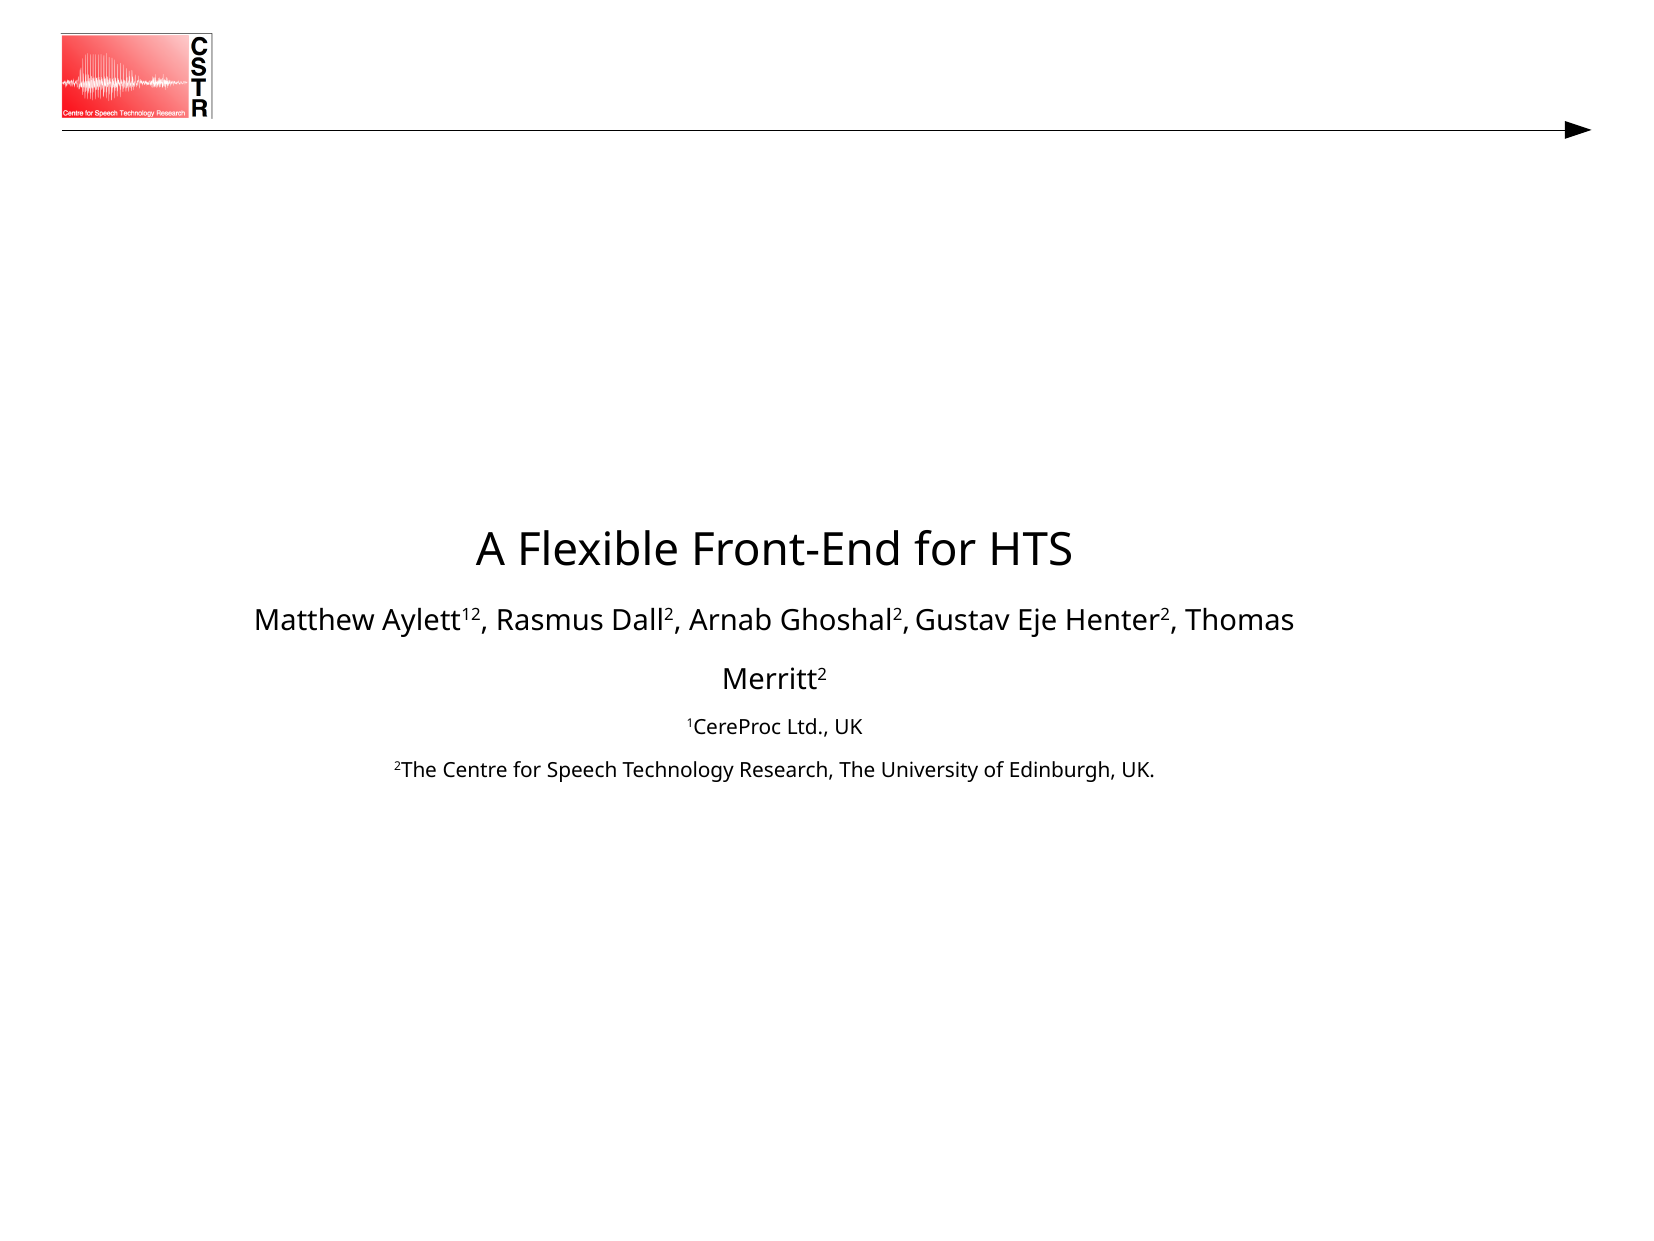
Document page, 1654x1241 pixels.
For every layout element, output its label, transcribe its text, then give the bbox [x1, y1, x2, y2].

picture [60, 32, 213, 119]
text_box A Flexible Front-End for HTS Matthew Aylett12, Rasmus Dall2, Arnab Ghoshal2, Gustav Eje Henter2, Thomas Merritt2 1CereProc Ltd., UK 2The Centre for Speech Technology Research, The University of Edinburgh, UK. [239, 509, 1415, 731]
